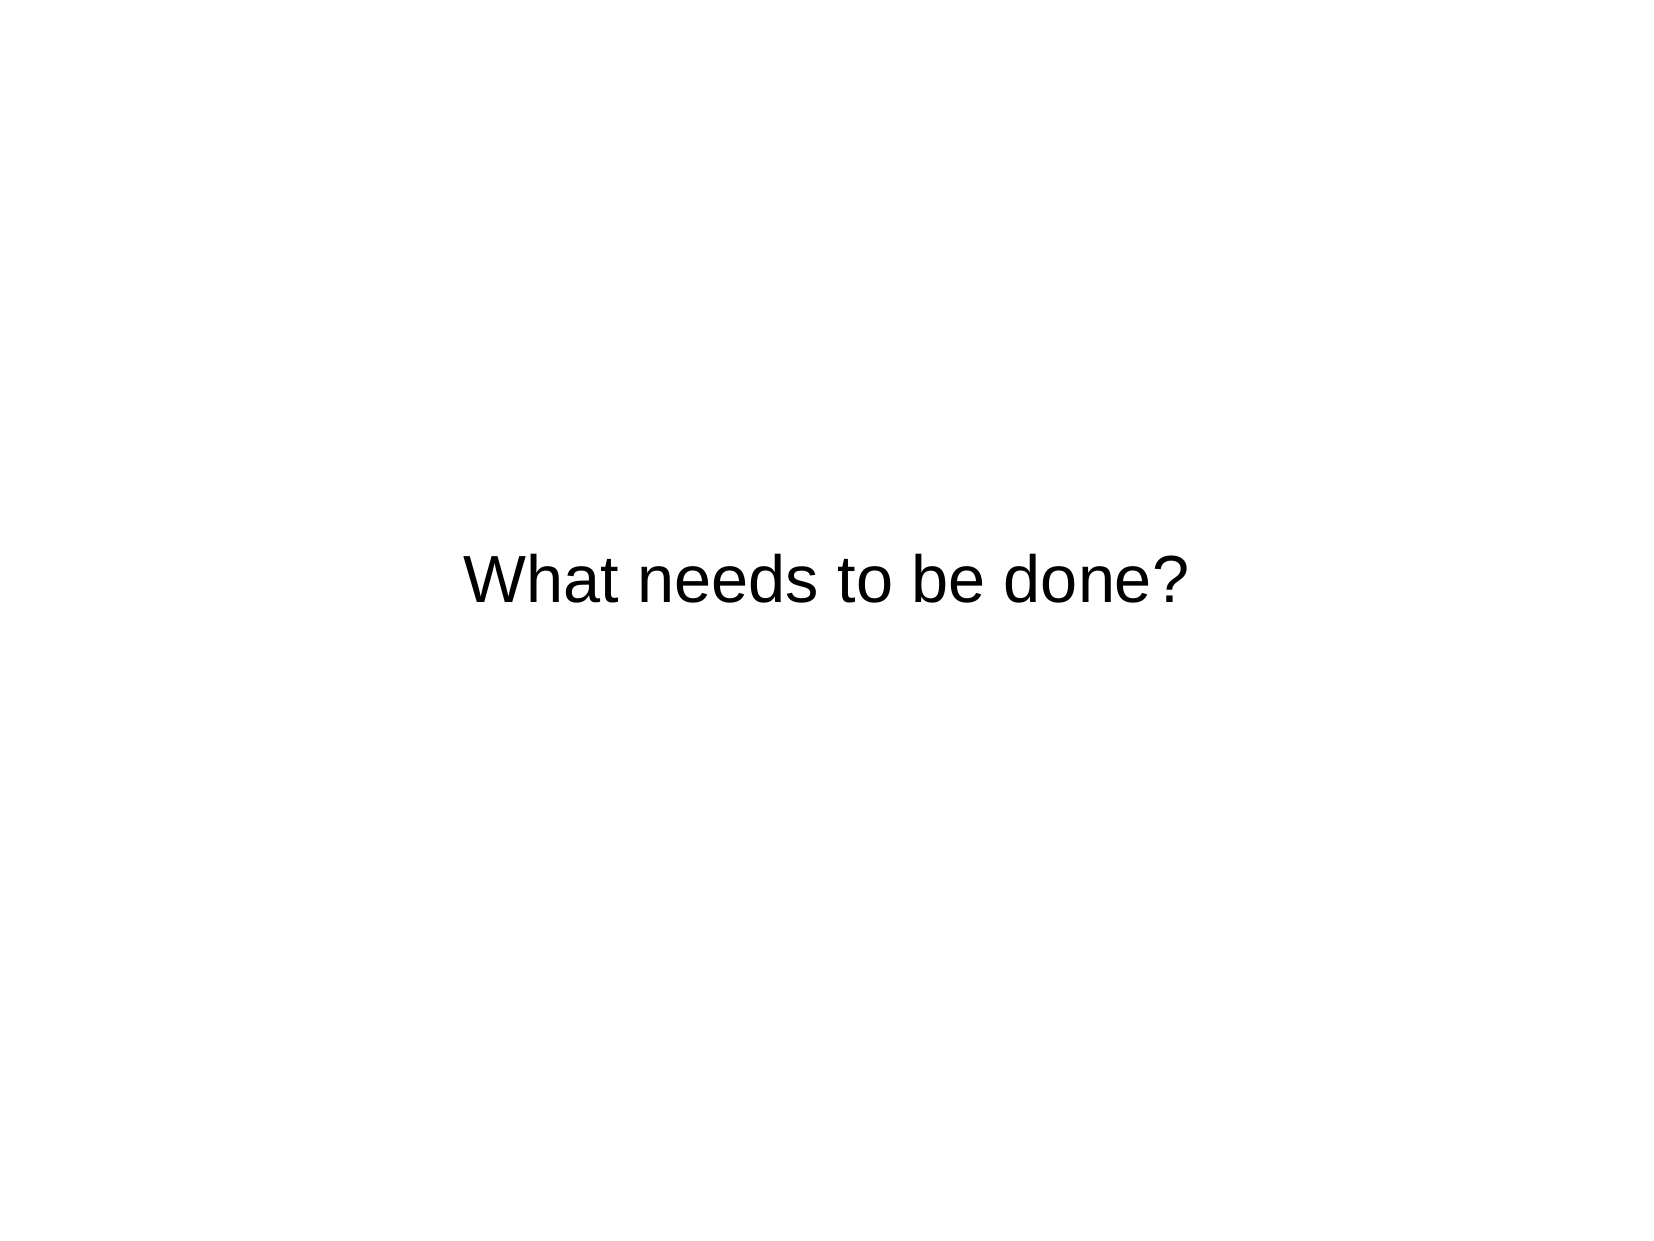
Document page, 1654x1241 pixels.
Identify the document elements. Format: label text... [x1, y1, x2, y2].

subtitle What needs to be done? [82, 56, 1571, 1102]
